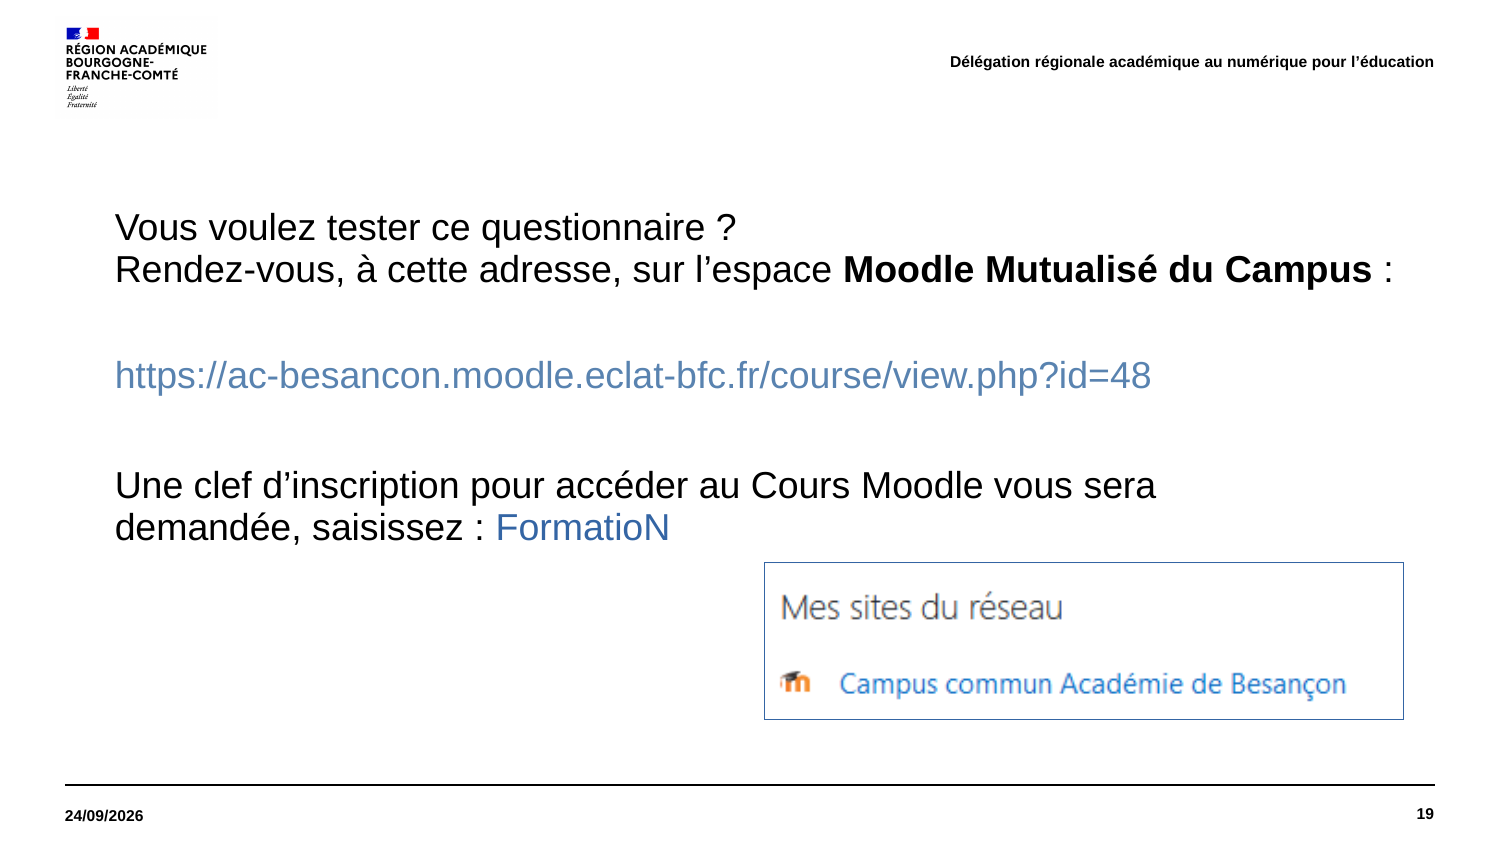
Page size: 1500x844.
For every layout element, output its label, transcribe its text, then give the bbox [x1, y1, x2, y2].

text_box Délégation régionale académique au numérique pour l’éducation [944, 32, 1435, 91]
picture [764, 562, 1404, 720]
text_box Une clef d’inscription pour accéder au Cours Moodle vous sera demandée, saisissez : FormatioN [100, 438, 1251, 576]
picture [55, 16, 218, 119]
text_box <numéro> [1213, 784, 1435, 843]
text_box 10/01/2023 [64, 787, 245, 843]
text_box Vous voulez tester ce questionnaire ? Rendez-vous, à cette adresse, sur l’espace Moodle Mutualisé du Campus : [100, 178, 1433, 320]
text_box https://ac-besancon.moodle.eclat-bfc.fr/course/view.php?id=48 [100, 296, 1280, 455]
